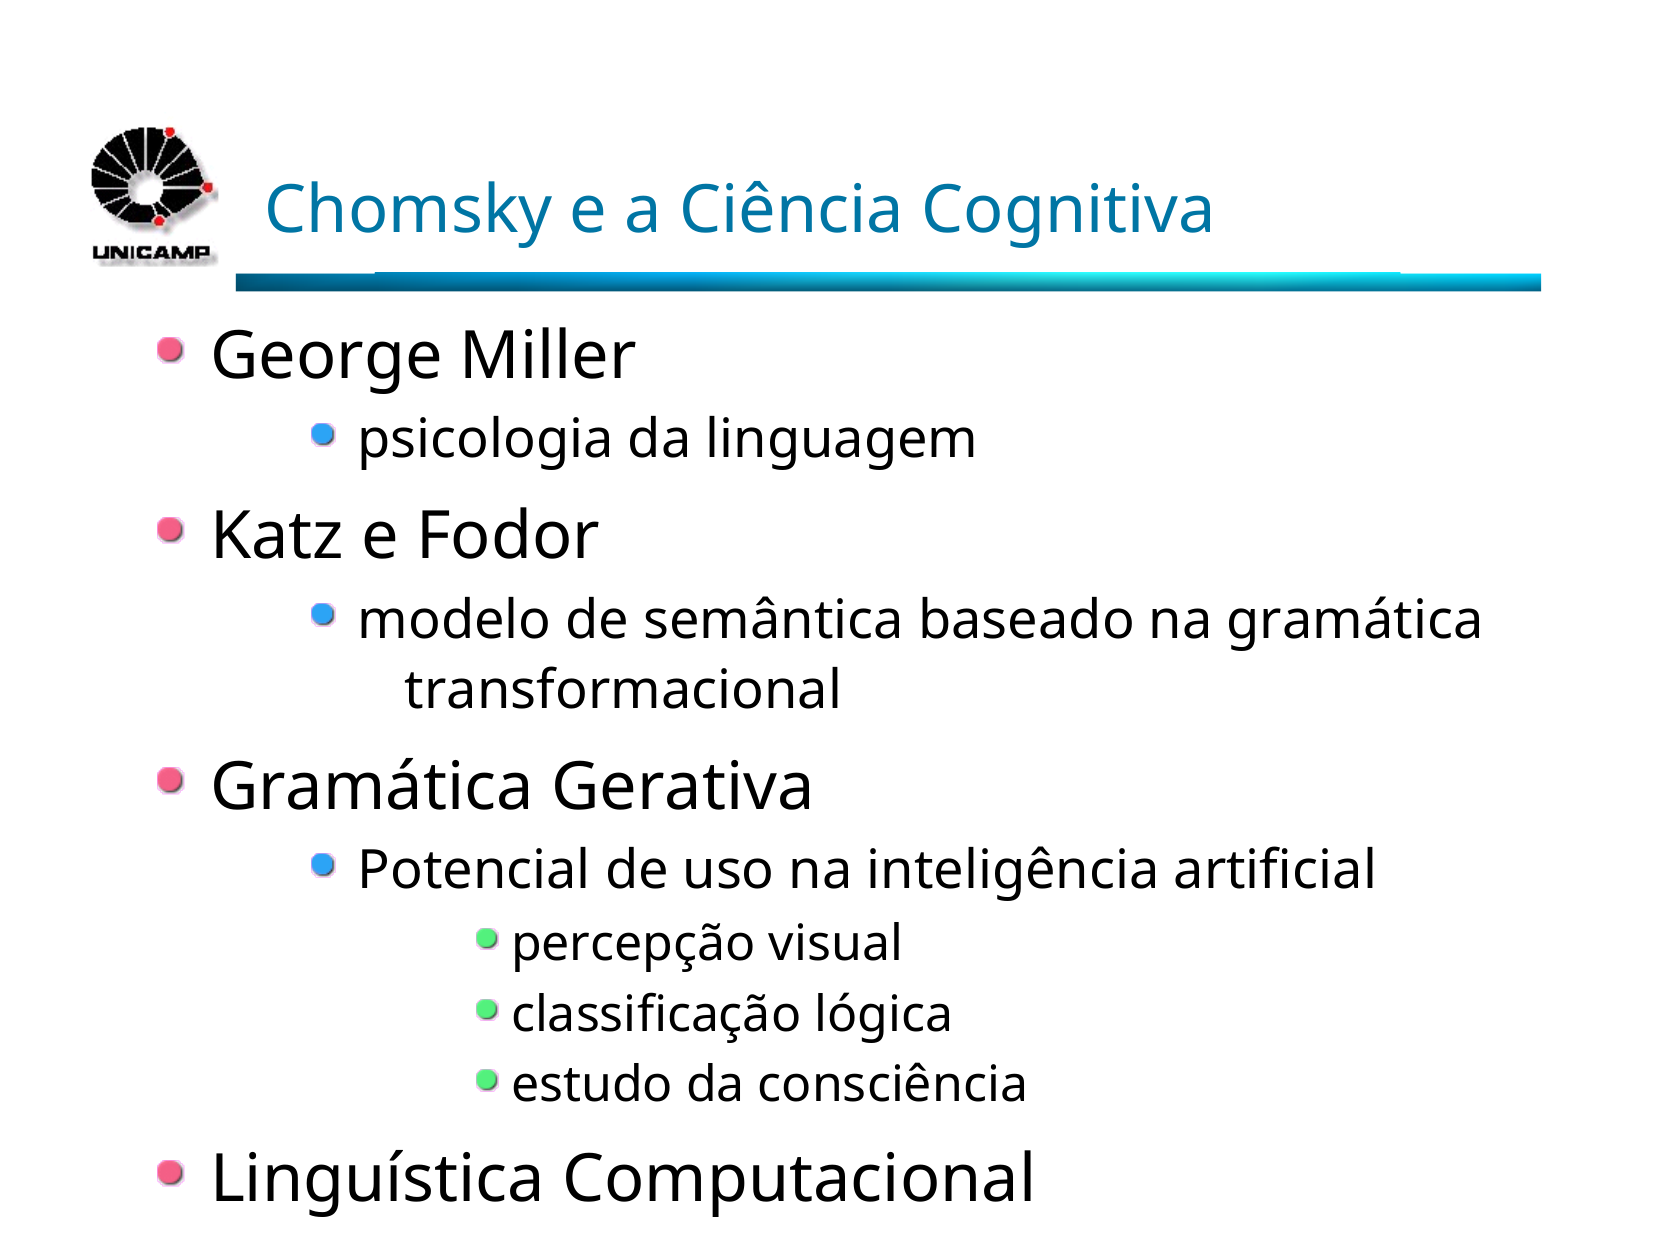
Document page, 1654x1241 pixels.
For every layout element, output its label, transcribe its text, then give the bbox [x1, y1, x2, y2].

title Chomsky e a Ciência Cognitiva [264, 42, 1534, 250]
picture [156, 1182, 186, 1188]
picture [125, 272, 1654, 295]
list George Miller psicologia da linguagem Katz e Fodor modelo de semântica baseado na gramática transformacional Gramática Gerativa Potencial de uso na inteligência artificial percepção visual classificação lógica estudo da consciência Linguística Computacional [121, 309, 1534, 1182]
